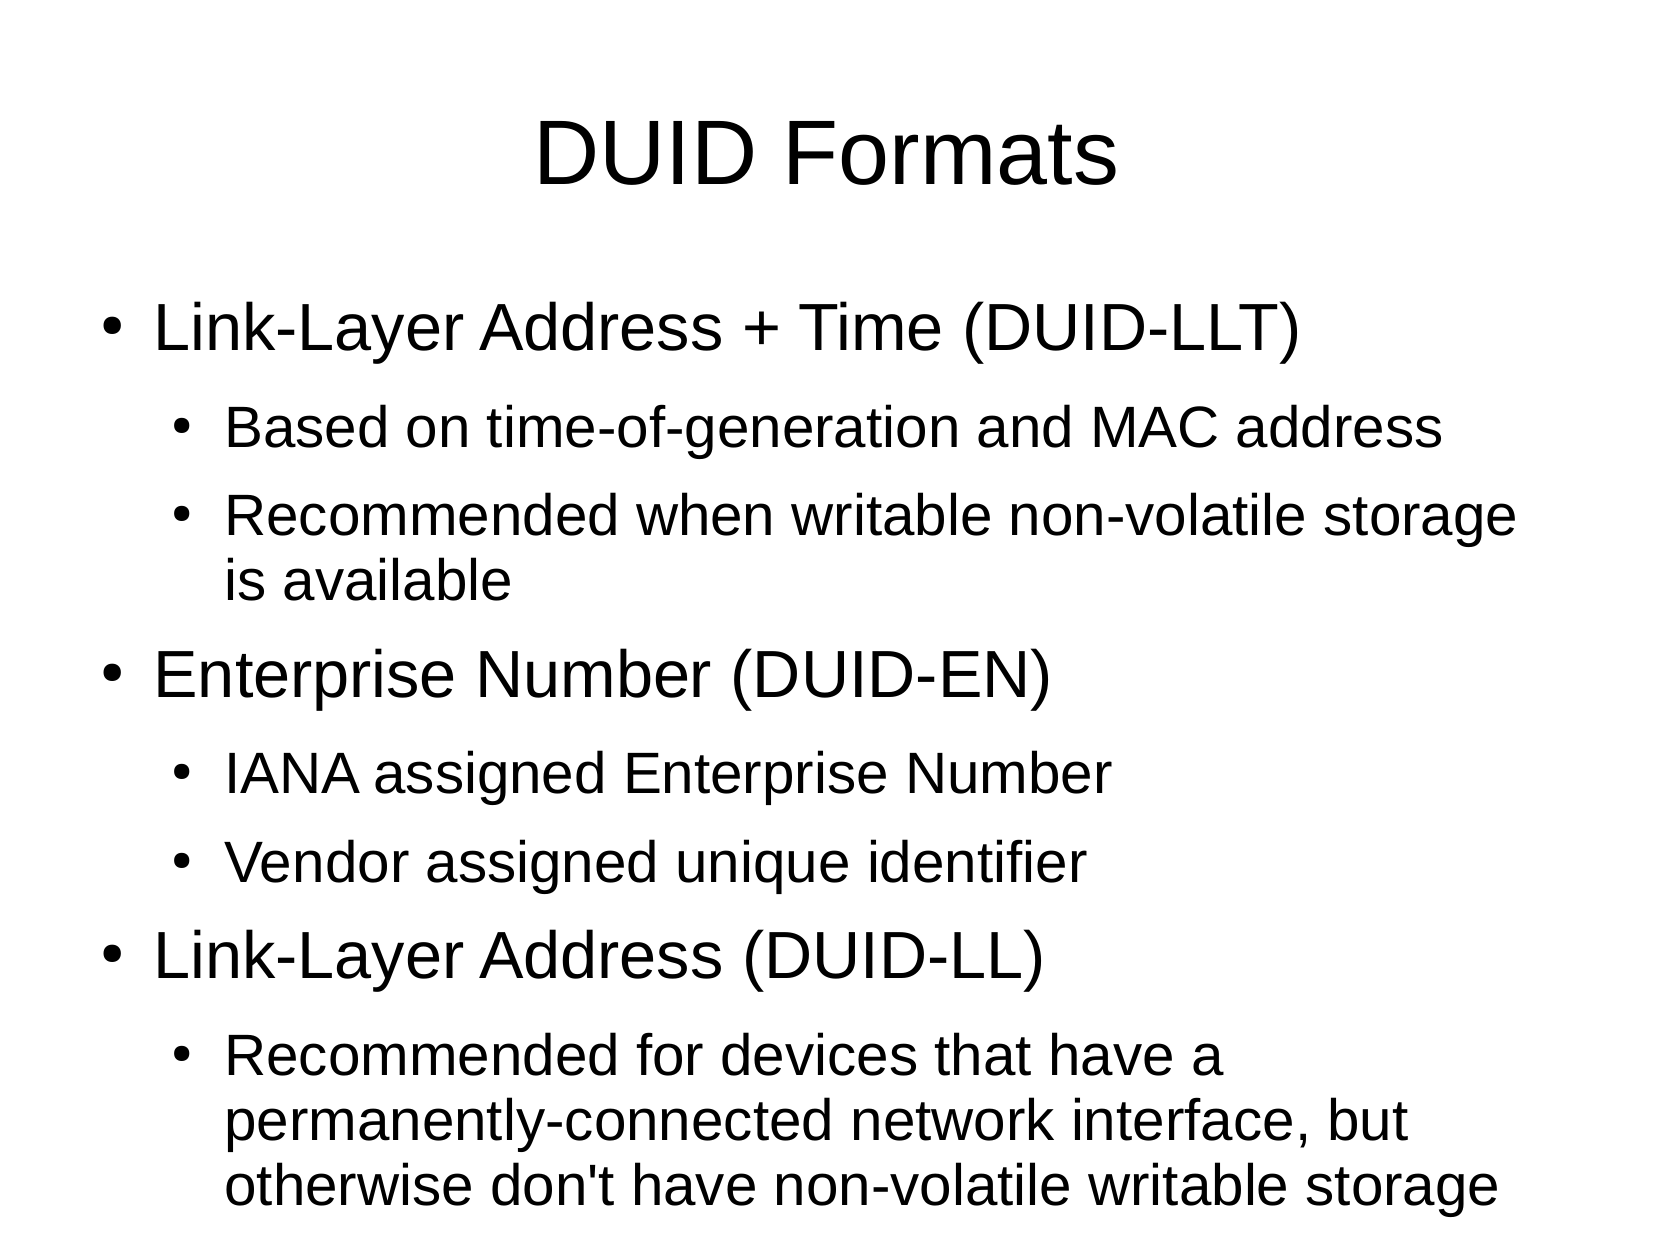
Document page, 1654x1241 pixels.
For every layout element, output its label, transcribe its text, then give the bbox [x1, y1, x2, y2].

list Link-Layer Address + Time (DUID-LLT) Based on time-of-generation and MAC address Recommended when writable non-volatile storage is available Enterprise Number (DUID-EN) IANA assigned Enterprise Number Vendor assigned unique identifier Link-Layer Address (DUID-LL) Recommended for devices that have a permanently-connected network interface, but otherwise don't have non-volatile writable storage [82, 290, 1571, 1218]
title DUID Formats [82, 56, 1571, 250]
